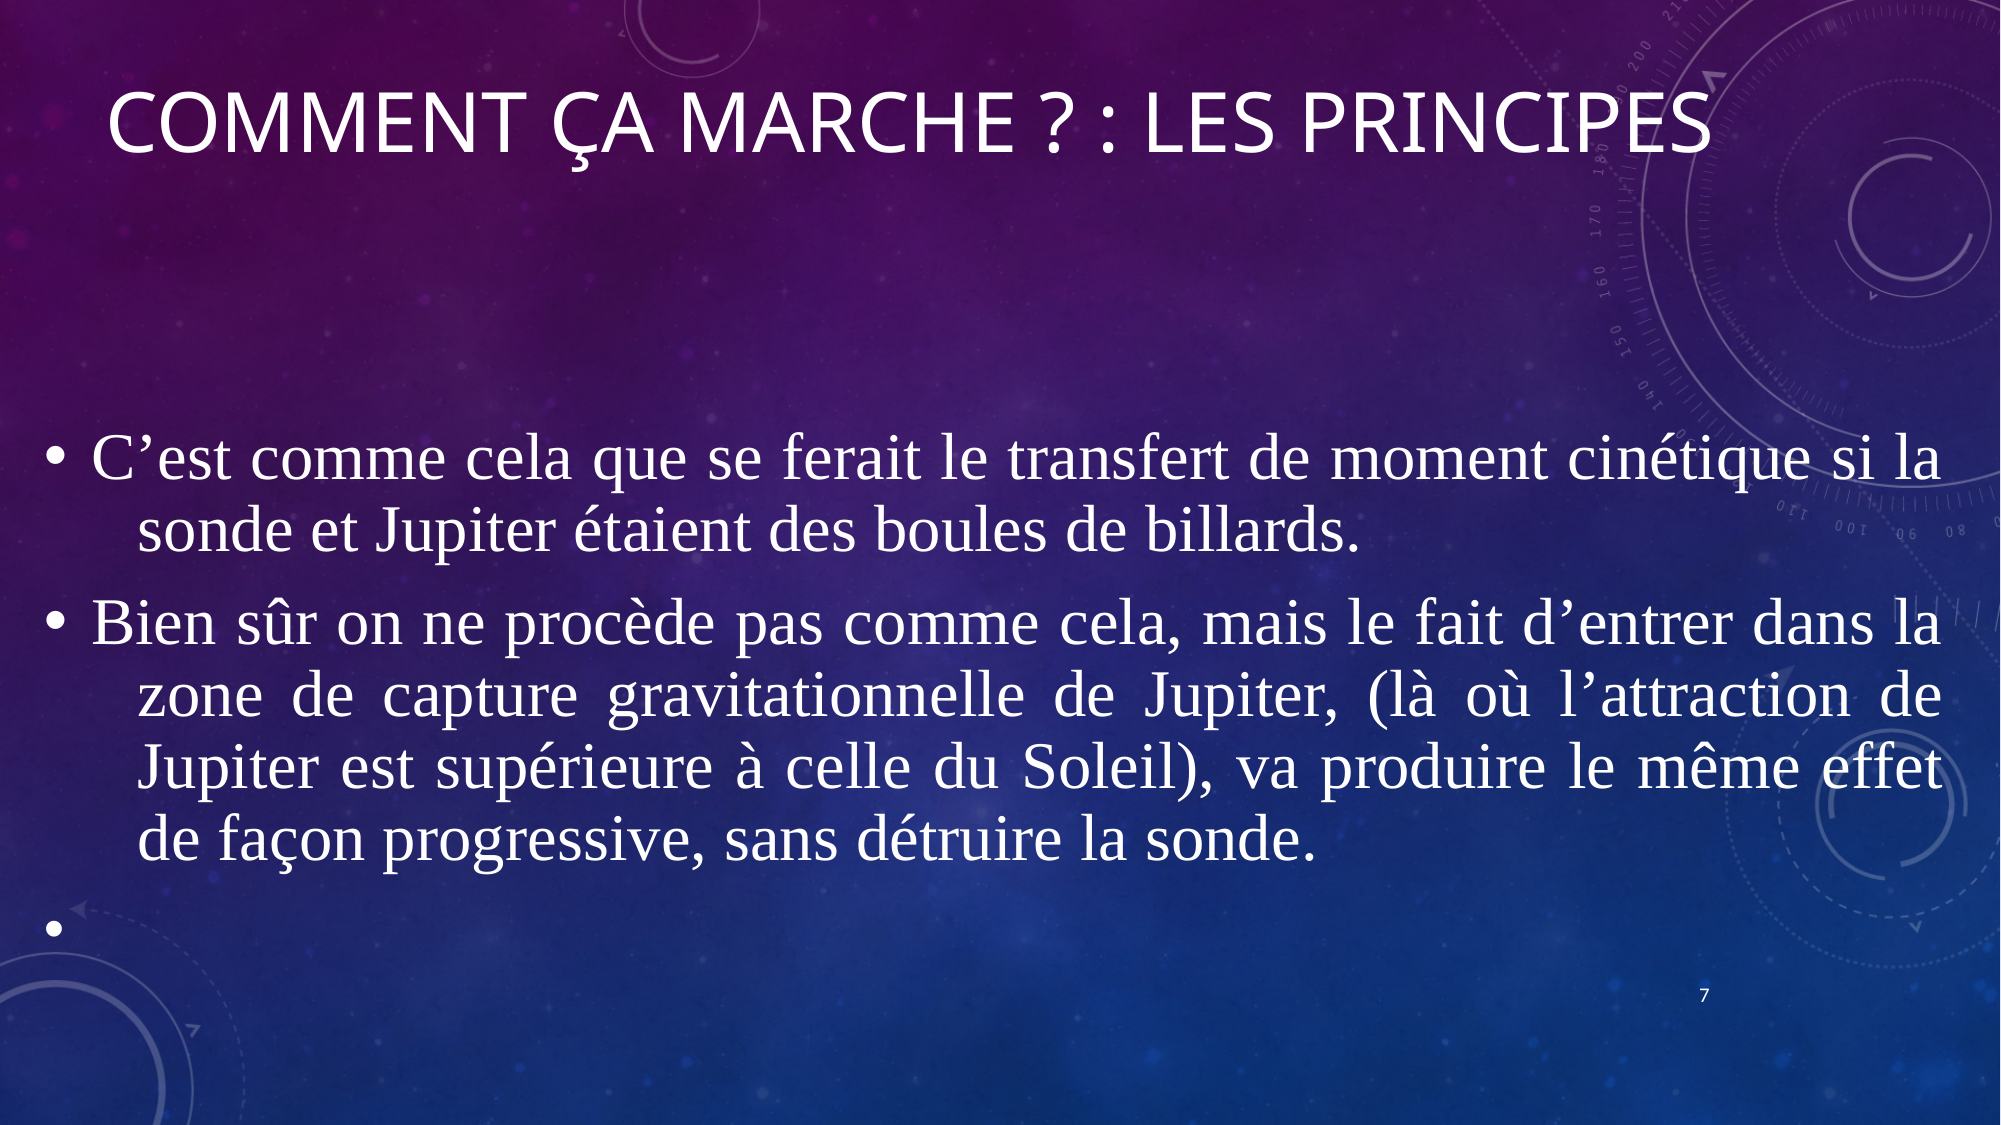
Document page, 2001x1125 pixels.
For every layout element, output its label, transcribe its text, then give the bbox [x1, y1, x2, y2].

text_box [1684, 963, 1775, 1026]
list C’est comme cela que se ferait le transfert de moment cinétique si la sonde et Jupiter étaient des boules de billards. Bien sûr on ne procède pas comme cela, mais le fait d’entrer dans la zone de capture gravitationnelle de Jupiter, (là où l’attraction de Jupiter est supérieure à celle du Soleil), va produire le même effet de façon progressive, sans détruire la sonde. [29, 258, 1962, 1125]
title Comment ça marche ? : Les principes [90, 0, 1735, 239]
